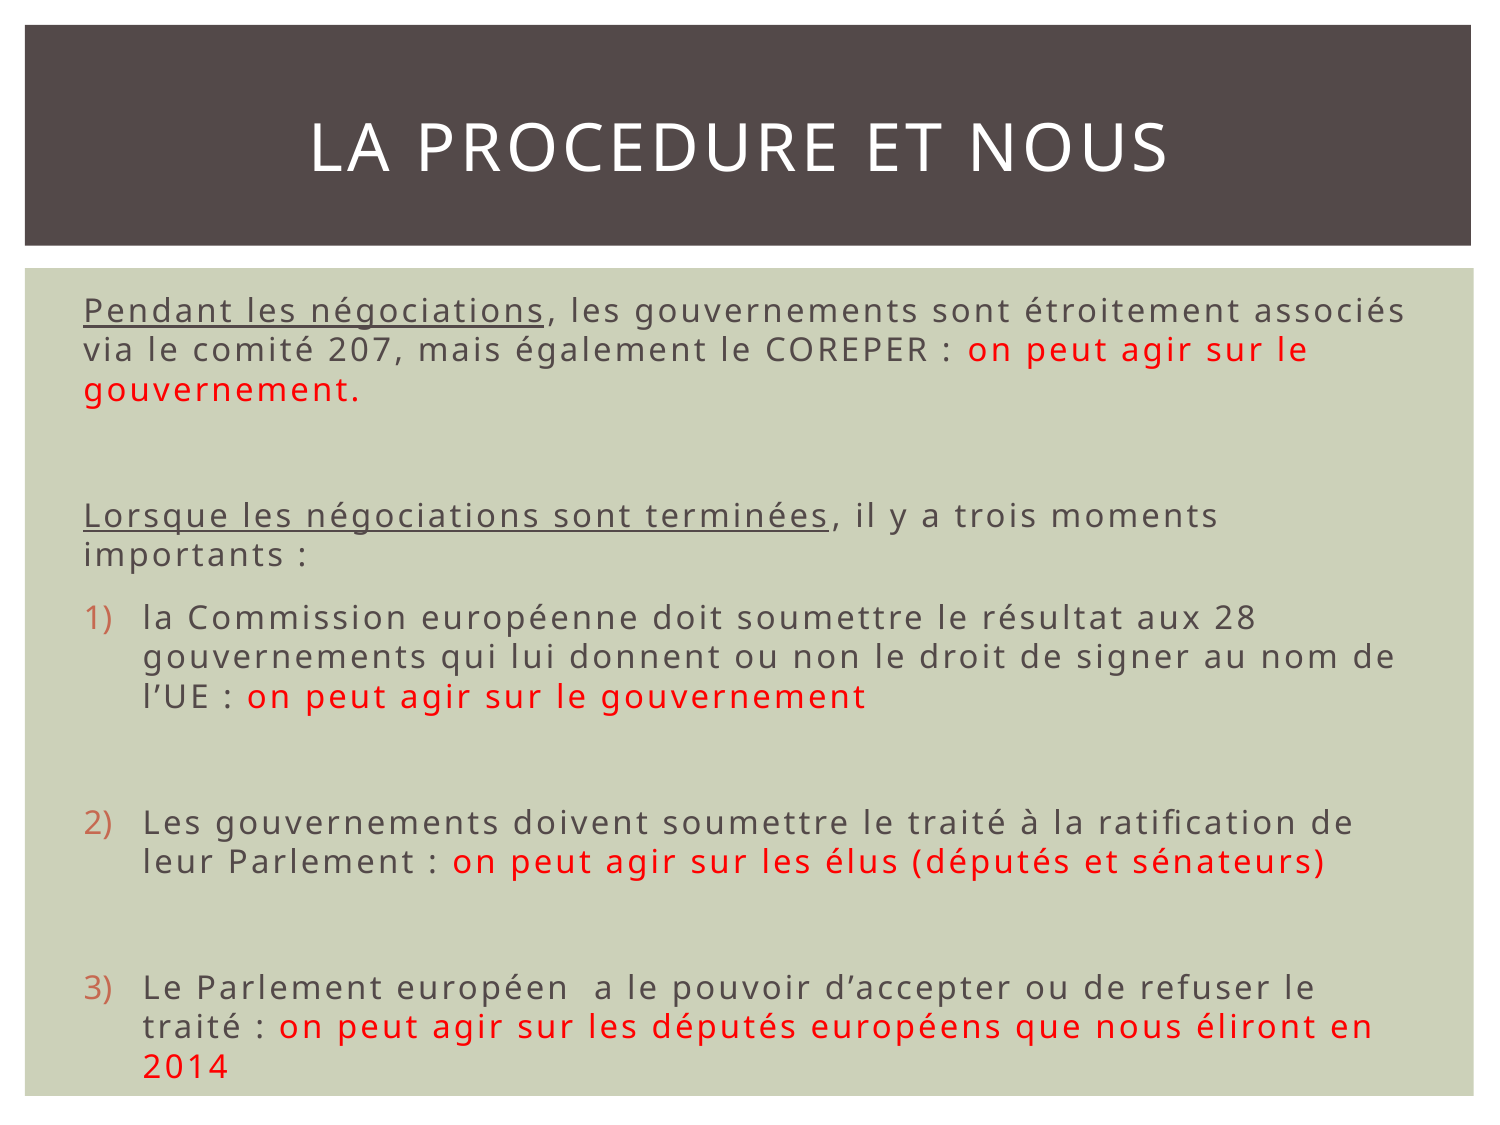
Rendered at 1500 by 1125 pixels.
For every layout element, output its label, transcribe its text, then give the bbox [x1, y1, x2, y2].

title LA PROCEDURE ET NOUS [62, 58, 1438, 232]
list Pendant les négociations, les gouvernements sont étroitement associés via le comité 207, mais également le COREPER : on peut agir sur le gouvernement. Lorsque les négociations sont terminées, il y a trois moments importants : la Commission européenne doit soumettre le résultat aux 28 gouvernements qui lui donnent ou non le droit de signer au nom de l’UE : on peut agir sur le gouvernement Les gouvernements doivent soumettre le traité à la ratification de leur Parlement : on peut agir sur les élus (députés et sénateurs) Le Parlement européen a le pouvoir d’accepter ou de refuser le traité : on peut agir sur les députés européens que nous éliront en 2014 [62, 281, 1442, 1103]
